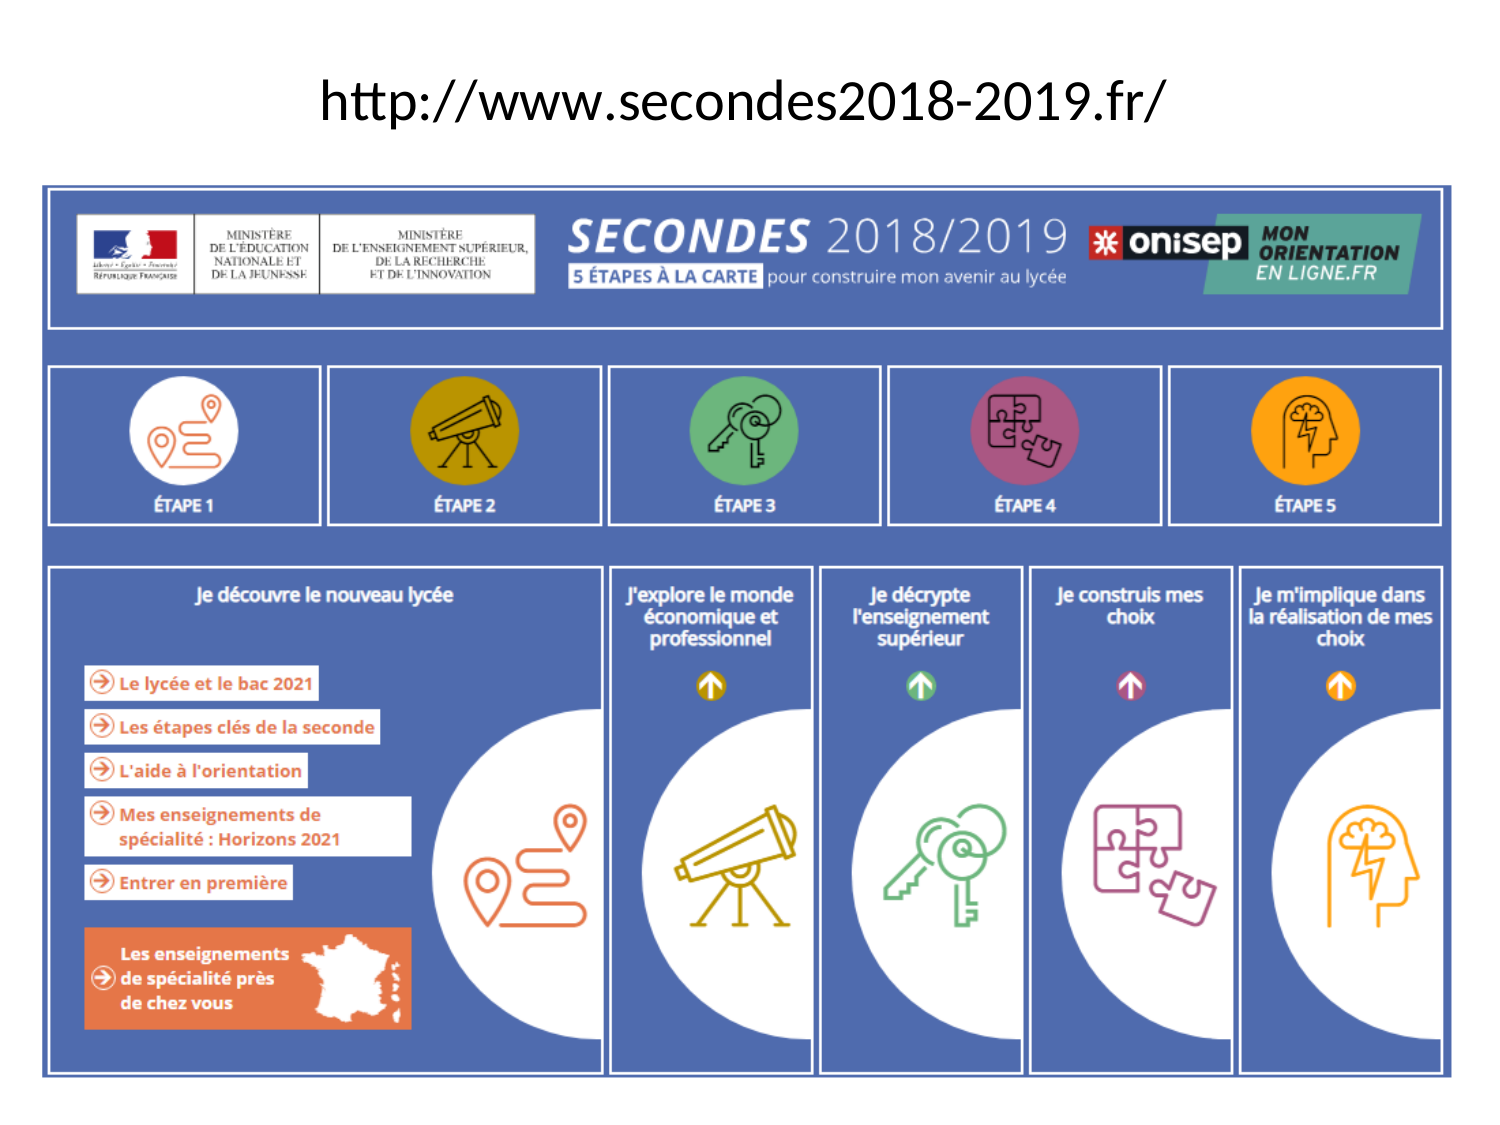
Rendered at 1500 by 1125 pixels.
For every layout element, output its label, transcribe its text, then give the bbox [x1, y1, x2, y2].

picture [41, 184, 1453, 1079]
text_box http://www.secondes2018-2019.fr/ [304, 54, 1183, 141]
